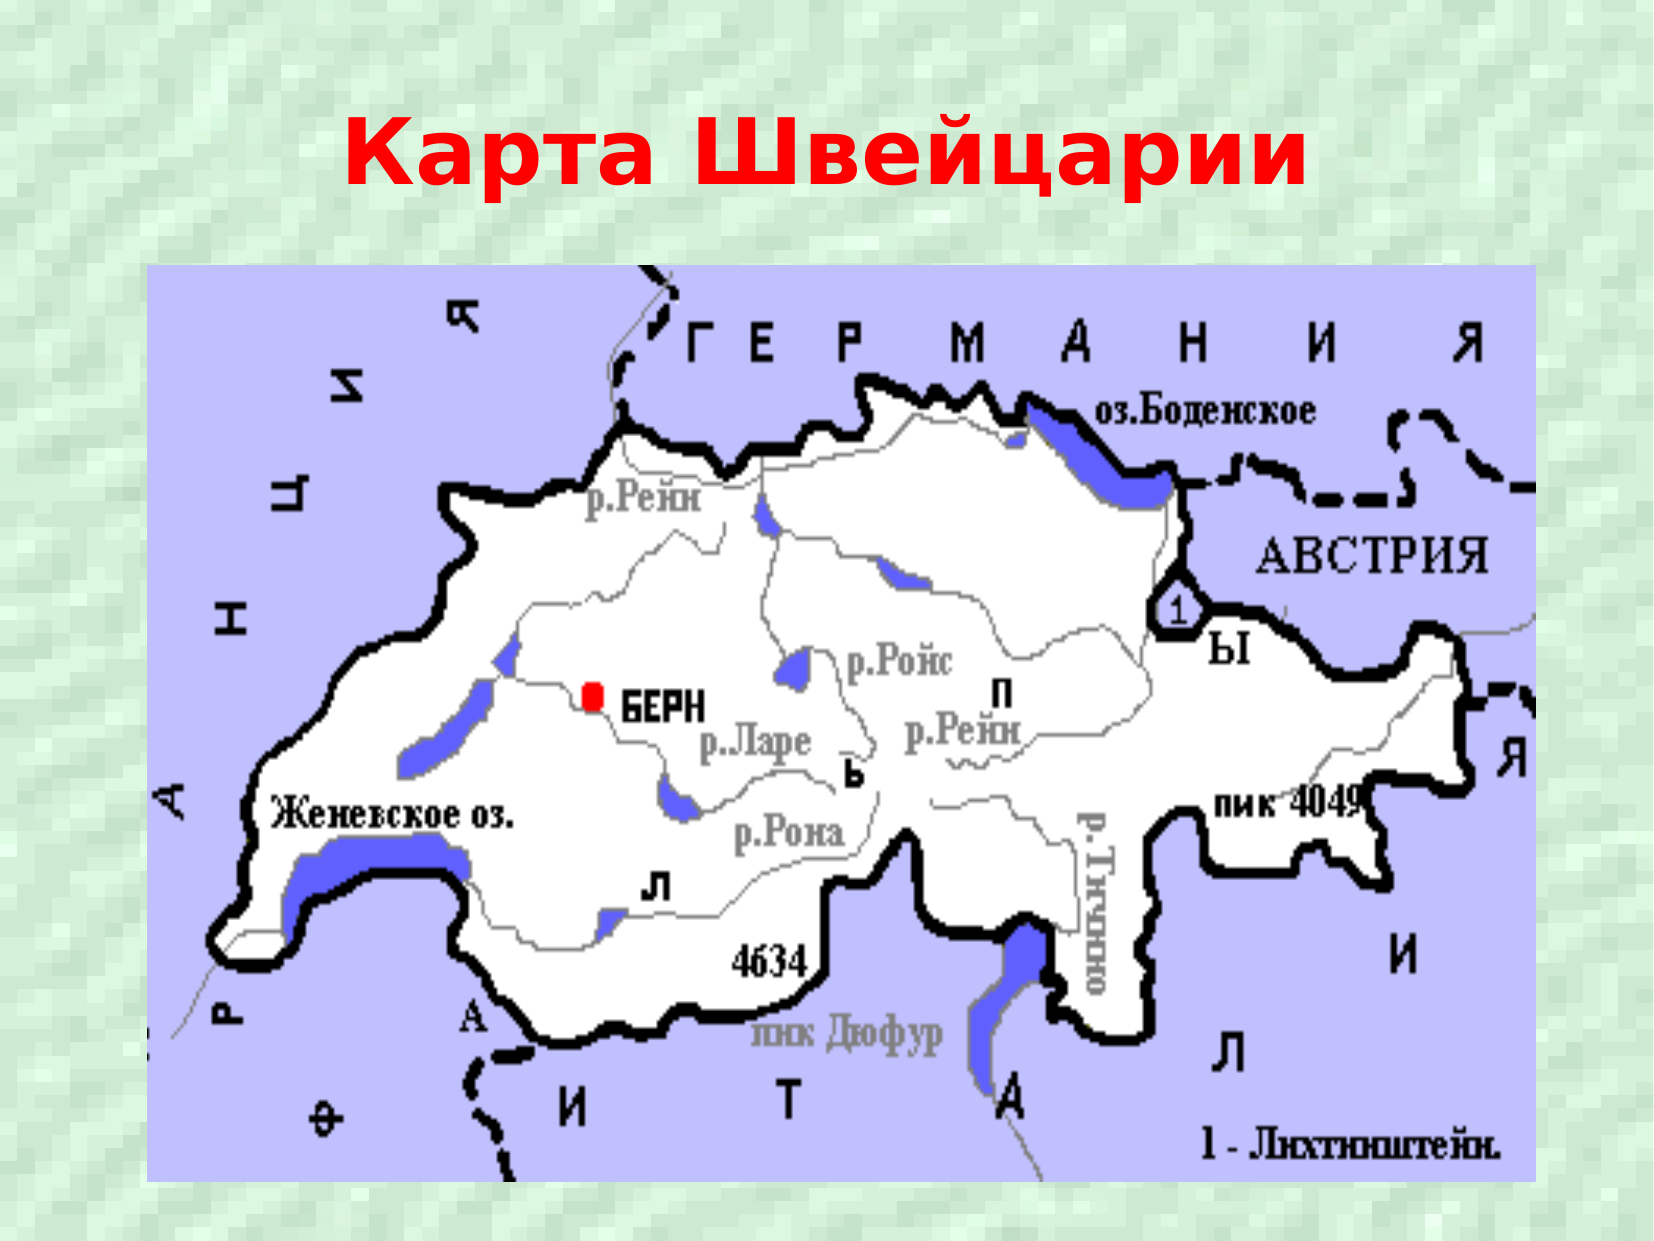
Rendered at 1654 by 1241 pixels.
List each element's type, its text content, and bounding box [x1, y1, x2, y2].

picture [0, 0, 1654, 1241]
title Карта Швейцарии [82, 56, 1571, 250]
